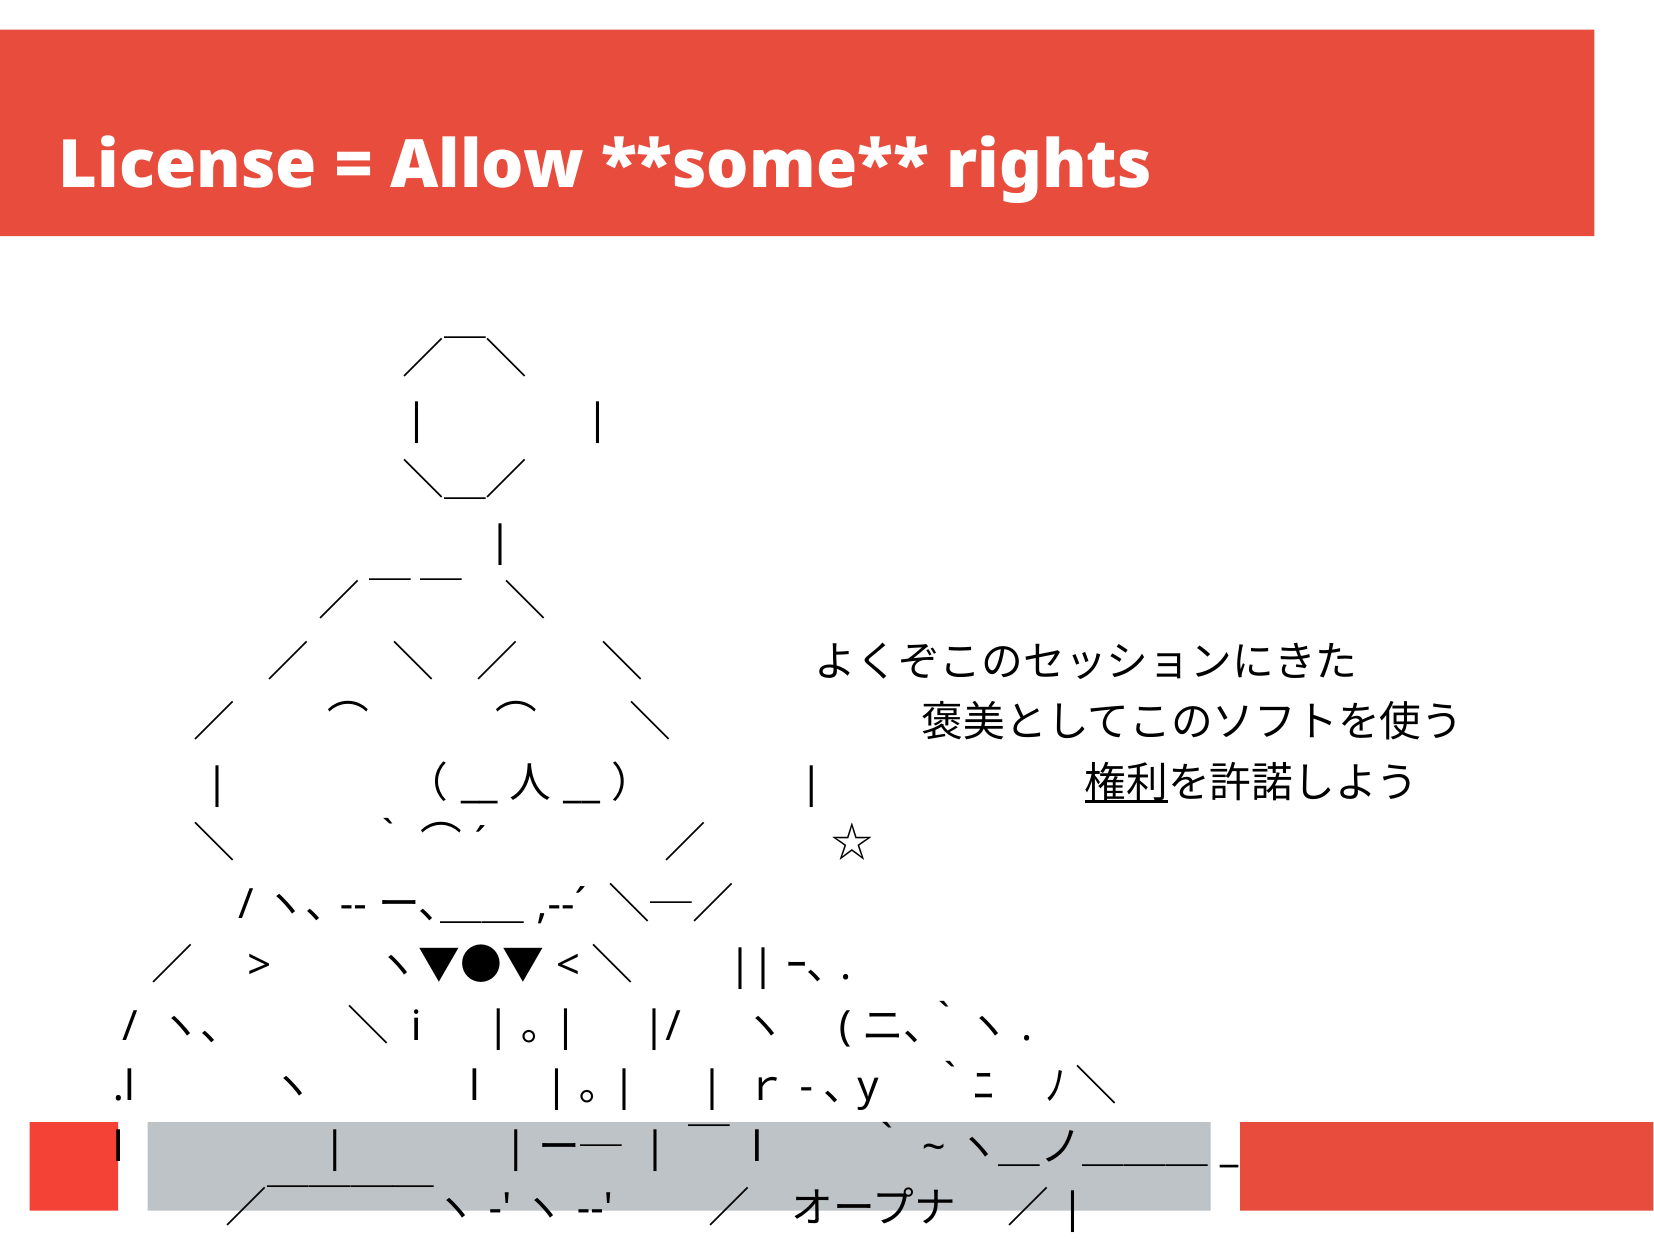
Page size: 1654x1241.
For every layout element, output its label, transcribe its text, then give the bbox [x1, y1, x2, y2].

title License = Allow **some** rights [59, 59, 1595, 207]
subtitle ／￣＼ | | ＼＿／ | ／ ￣ ￣ ＼ ／ ＼ ／ ＼ よくぞこのセッションにきた ／ ⌒ ⌒ ＼ 褒美としてこのソフトを使う | （__人__） | 権利を許諾しよう ＼ ｀ ⌒´ ／ ☆ /ヽ､--ー､＿＿,-‐´ ＼─／ ／ > ヽ▼●▼<＼ ||ｰ､. / ヽ､ ＼ i |｡| |/ ヽ (ニ､｀ヽ. .l ヽ l |｡| | ｒ-､y ｀ﾆ ﾉ ＼ l | |ー─ | ￣ l ｀~ヽ＿ノ＿＿＿_ ／￣￣￣￣ヽ-'ヽ--' ／ オープナ ／| .|￣￣￣￣￣￣|／| |￣￣￣￣￣￣|／| ＿＿＿＿＿＿ ／￣オプーナ／| ￣|__」／_オープナ ／|￣|__,」＿＿_ ／| |￣￣￣￣￣|／オープナ￣／￣￣￣￣|／ オプーナ ／| ／ .| |￣￣￣￣￣|￣￣￣￣￣|／l￣￣￣￣|￣￣￣￣￣|／| ／ |￣￣￣￣￣￣￣￣￣￣￣￣￣￣￣￣￣￣￣￣￣￣￣ [59, 324, 1565, 1093]
